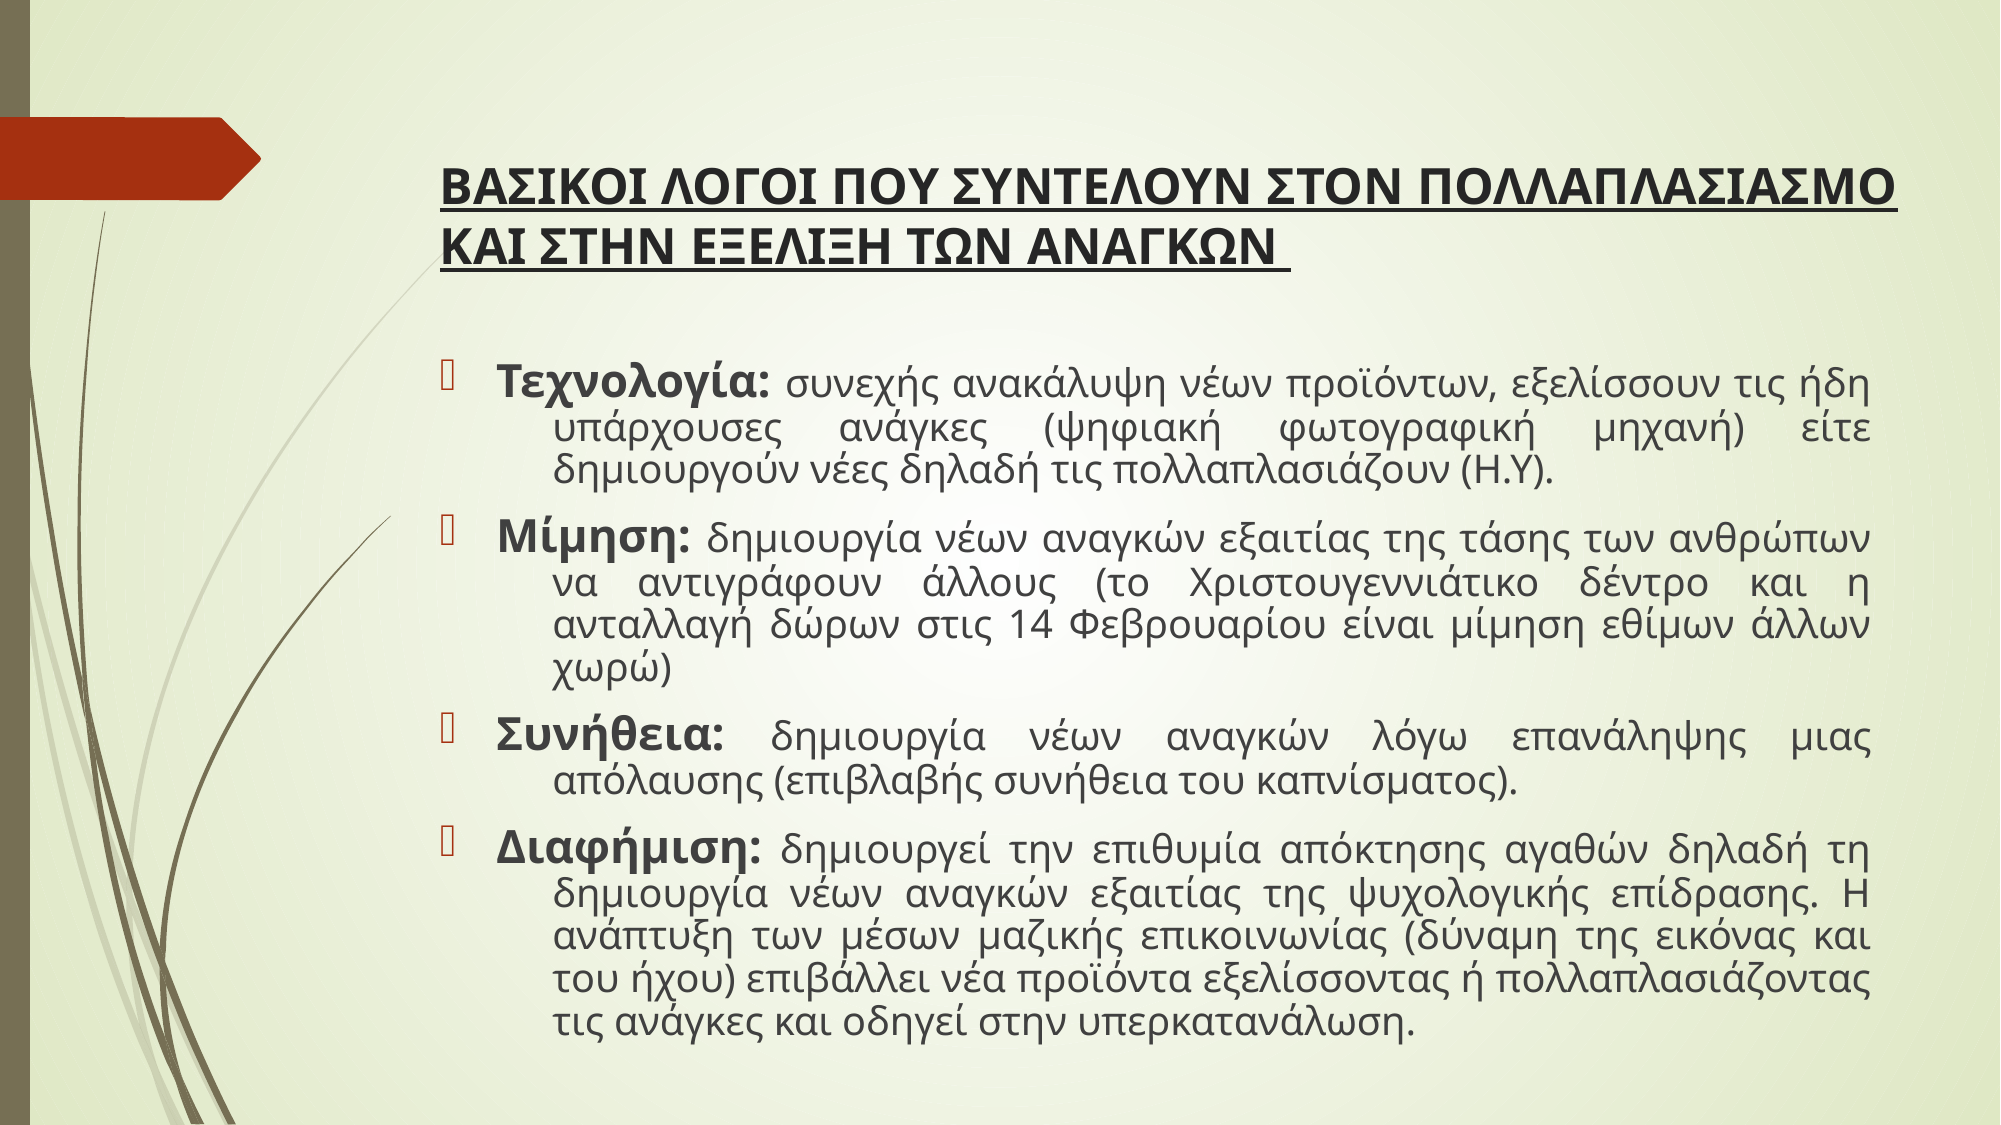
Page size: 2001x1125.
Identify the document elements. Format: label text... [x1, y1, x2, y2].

title ΒΑΣΙΚΟΙ ΛΟΓΟΙ ΠΟΥ ΣΥΝΤΕΛΟΥΝ ΣΤΟΝ ΠΟΛΛΑΠΛΑΣΙΑΣΜΟ ΚΑΙ ΣΤΗΝ ΕΞΕΛΙΞΗ ΤΩΝ ΑΝΑΓΚΩΝ [424, 86, 1924, 351]
list Τεχνολογία: συνεχής ανακάλυψη νέων προϊόντων, εξελίσσουν τις ήδη υπάρχουσες ανάγκες (ψηφιακή φωτογραφική μηχανή) είτε δημιουργούν νέες δηλαδή τις πολλαπλασιάζουν (Η.Υ). Μίμηση: δημιουργία νέων αναγκών εξαιτίας της τάσης των ανθρώπων να αντιγράφουν άλλους (το Χριστουγεννιάτικο δέντρο και η ανταλλαγή δώρων στις 14 Φεβρουαρίου είναι μίμηση εθίμων άλλων χωρώ) Συνήθεια: δημιουργία νέων αναγκών λόγω επανάληψης μιας απόλαυσης (επιβλαβής συνήθεια του καπνίσματος). Διαφήμιση: δημιουργεί την επιθυμία απόκτησης αγαθών δηλαδή τη δημιουργία νέων αναγκών εξαιτίας της ψυχολογικής επίδρασης. Η ανάπτυξη των μέσων μαζικής επικοινωνίας (δύναμη της εικόνας και του ήχου) επιβάλλει νέα προϊόντα εξελίσσοντας ή πολλαπλασιάζοντας τις ανάγκες και οδηγεί στην υπερκατανάλωση. [424, 350, 1888, 1071]
